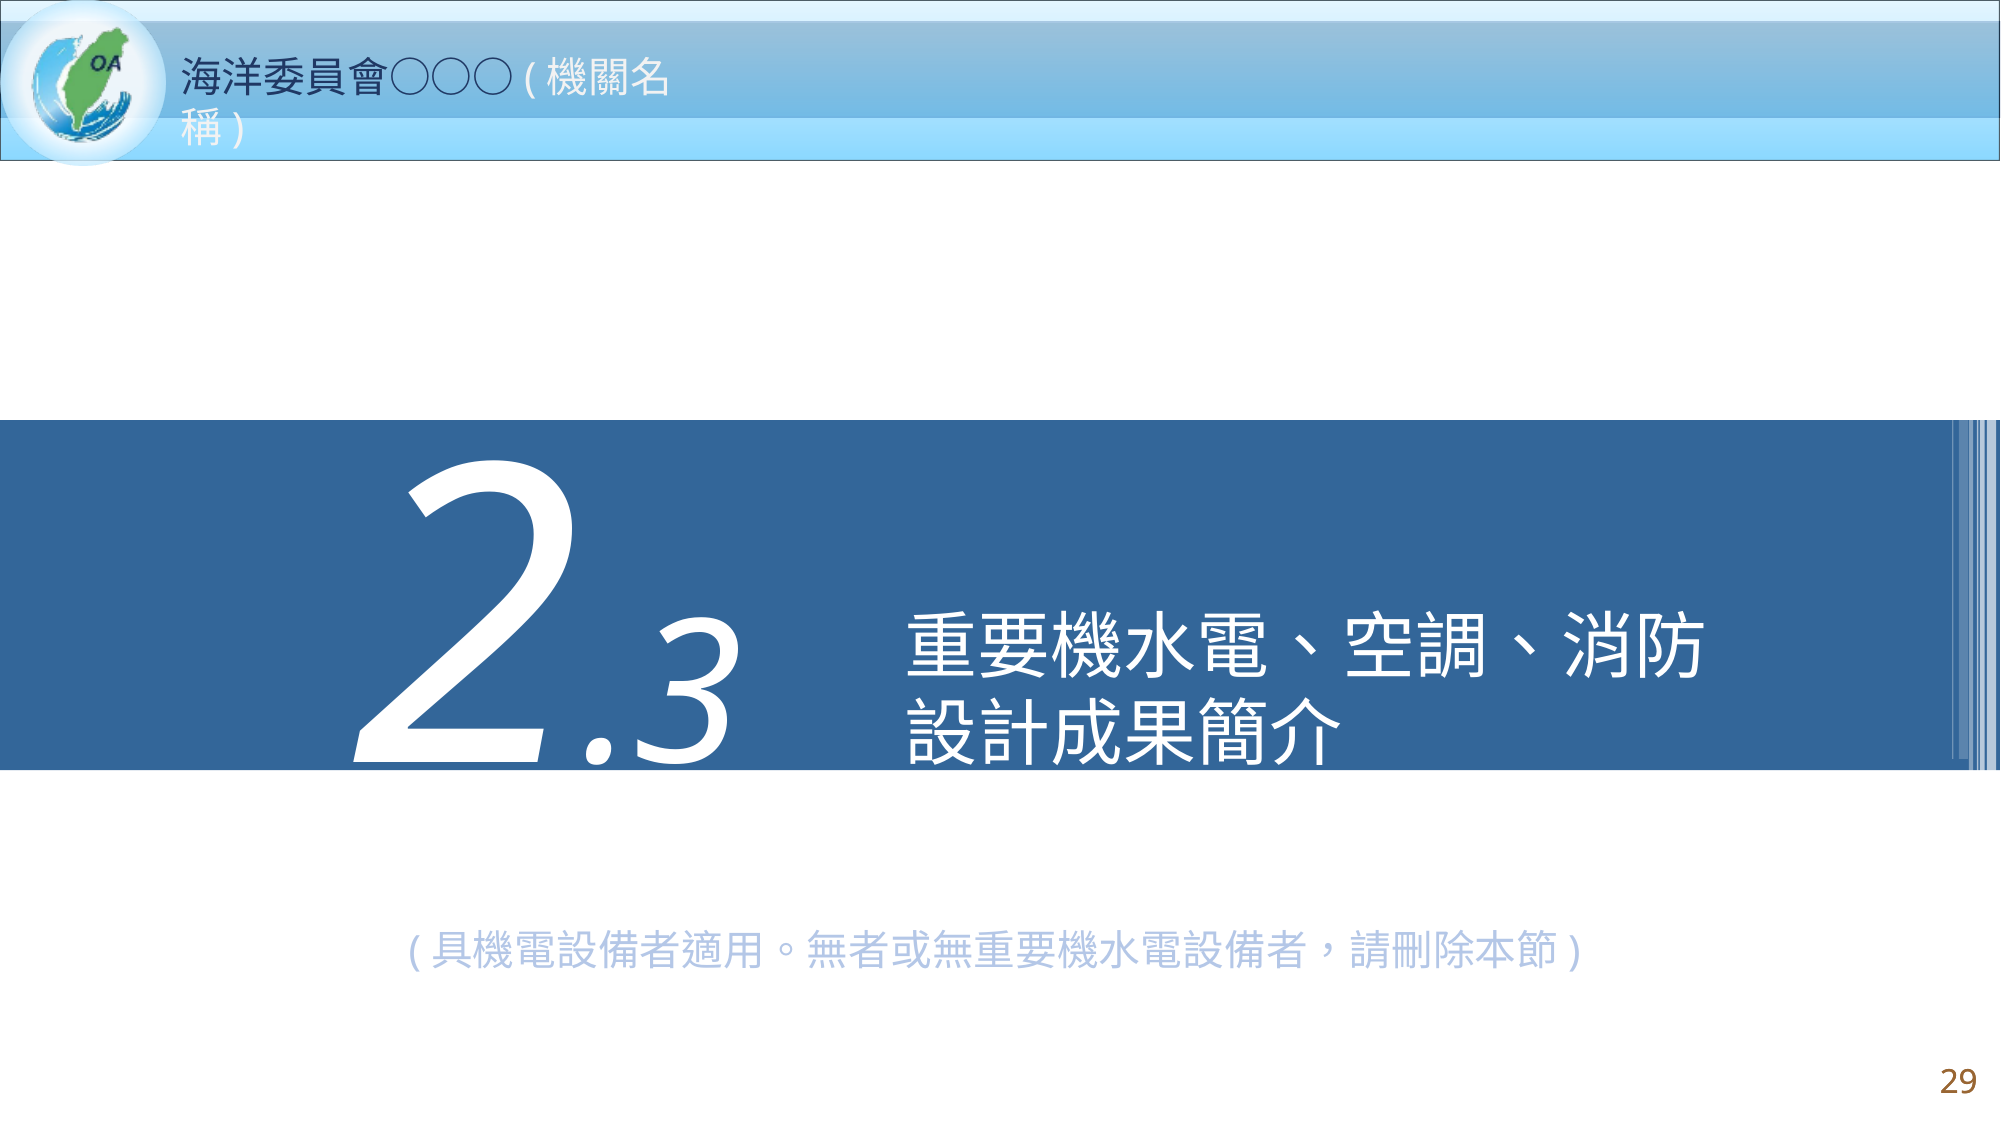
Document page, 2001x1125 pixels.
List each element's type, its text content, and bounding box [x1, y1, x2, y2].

text_box [0, 420, 337, 771]
text_box 2.3 [337, 338, 886, 786]
picture [0, 0, 166, 166]
text_box 重要機水電、空調、消防 設計成果簡介 [889, 524, 2000, 786]
text_box [886, 417, 2000, 771]
text_box (具機電設備者適用。無者或無重要機水電設備者，請刪除本節) [0, 786, 2000, 1112]
